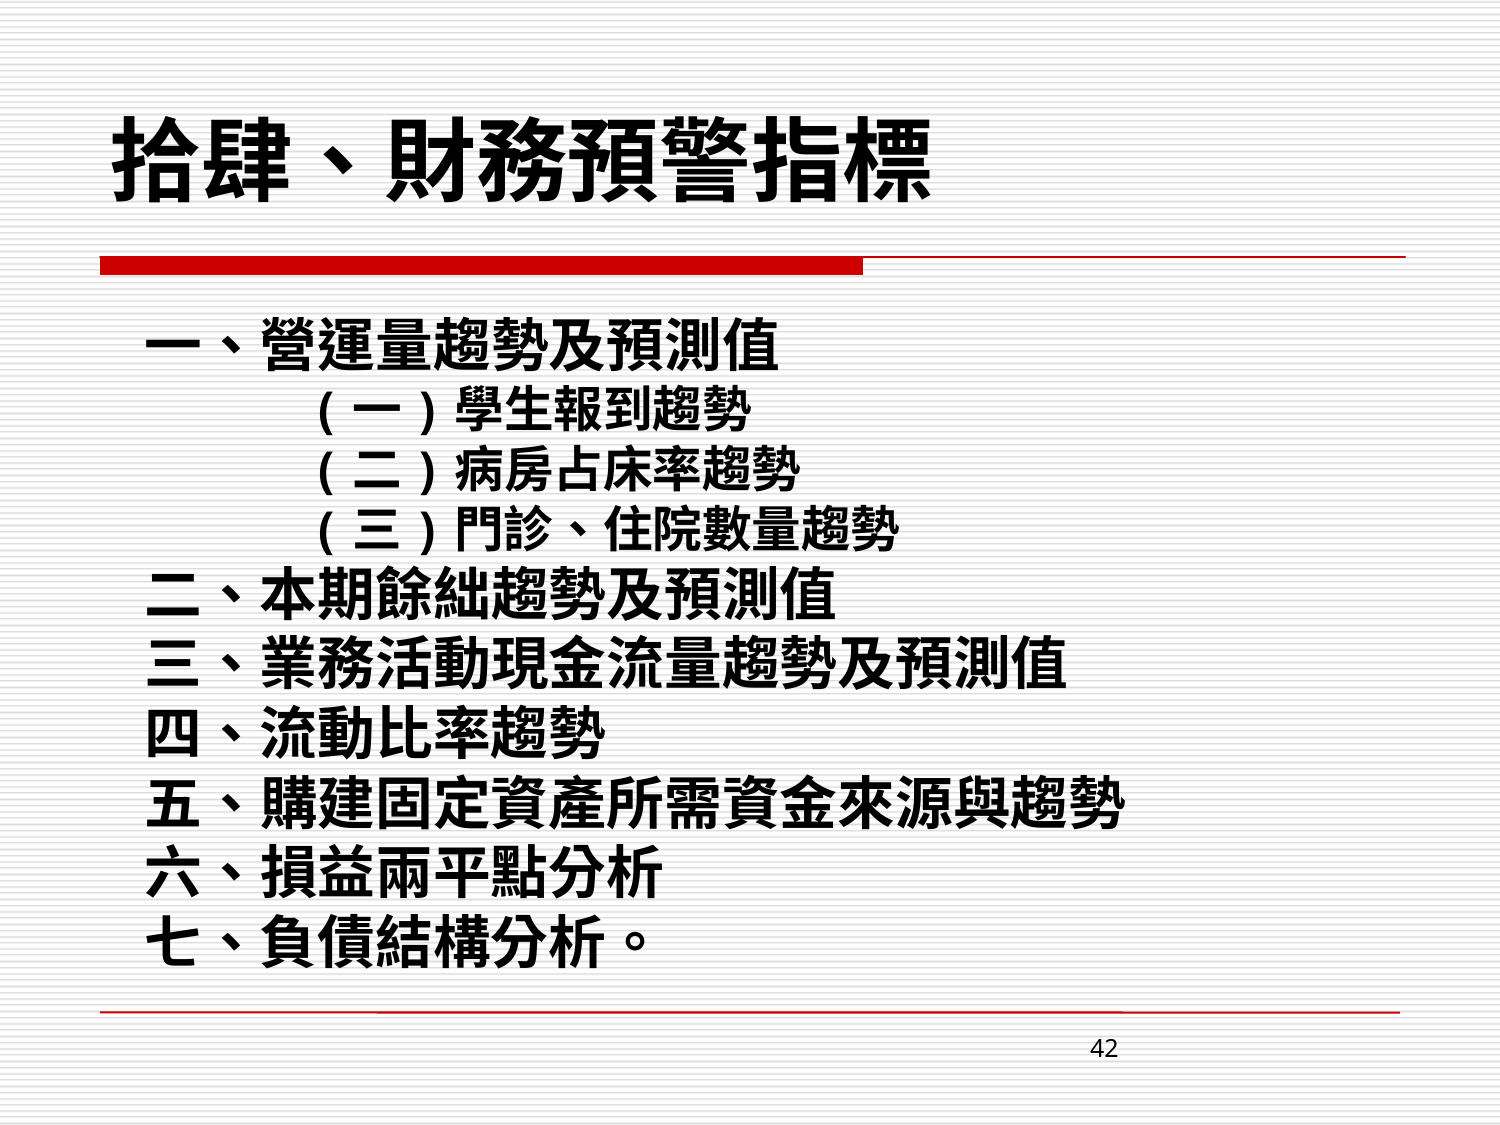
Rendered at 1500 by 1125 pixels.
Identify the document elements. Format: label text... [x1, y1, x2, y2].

list 一、營運量趨勢及預測值 (一)學生報到趨勢 (二)病房占床率趨勢 (三)門診、住院數量趨勢 二、本期餘絀趨勢及預測值 三、業務活動現金流量趨勢及預測值 四、流動比率趨勢 五、購建固定資產所需資金來源與趨勢 六、損益兩平點分析 七、負債結構分析。 [53, 314, 1459, 988]
title 拾肆、財務預警指標 [94, 50, 1407, 221]
text_box [1074, 1024, 1400, 1103]
